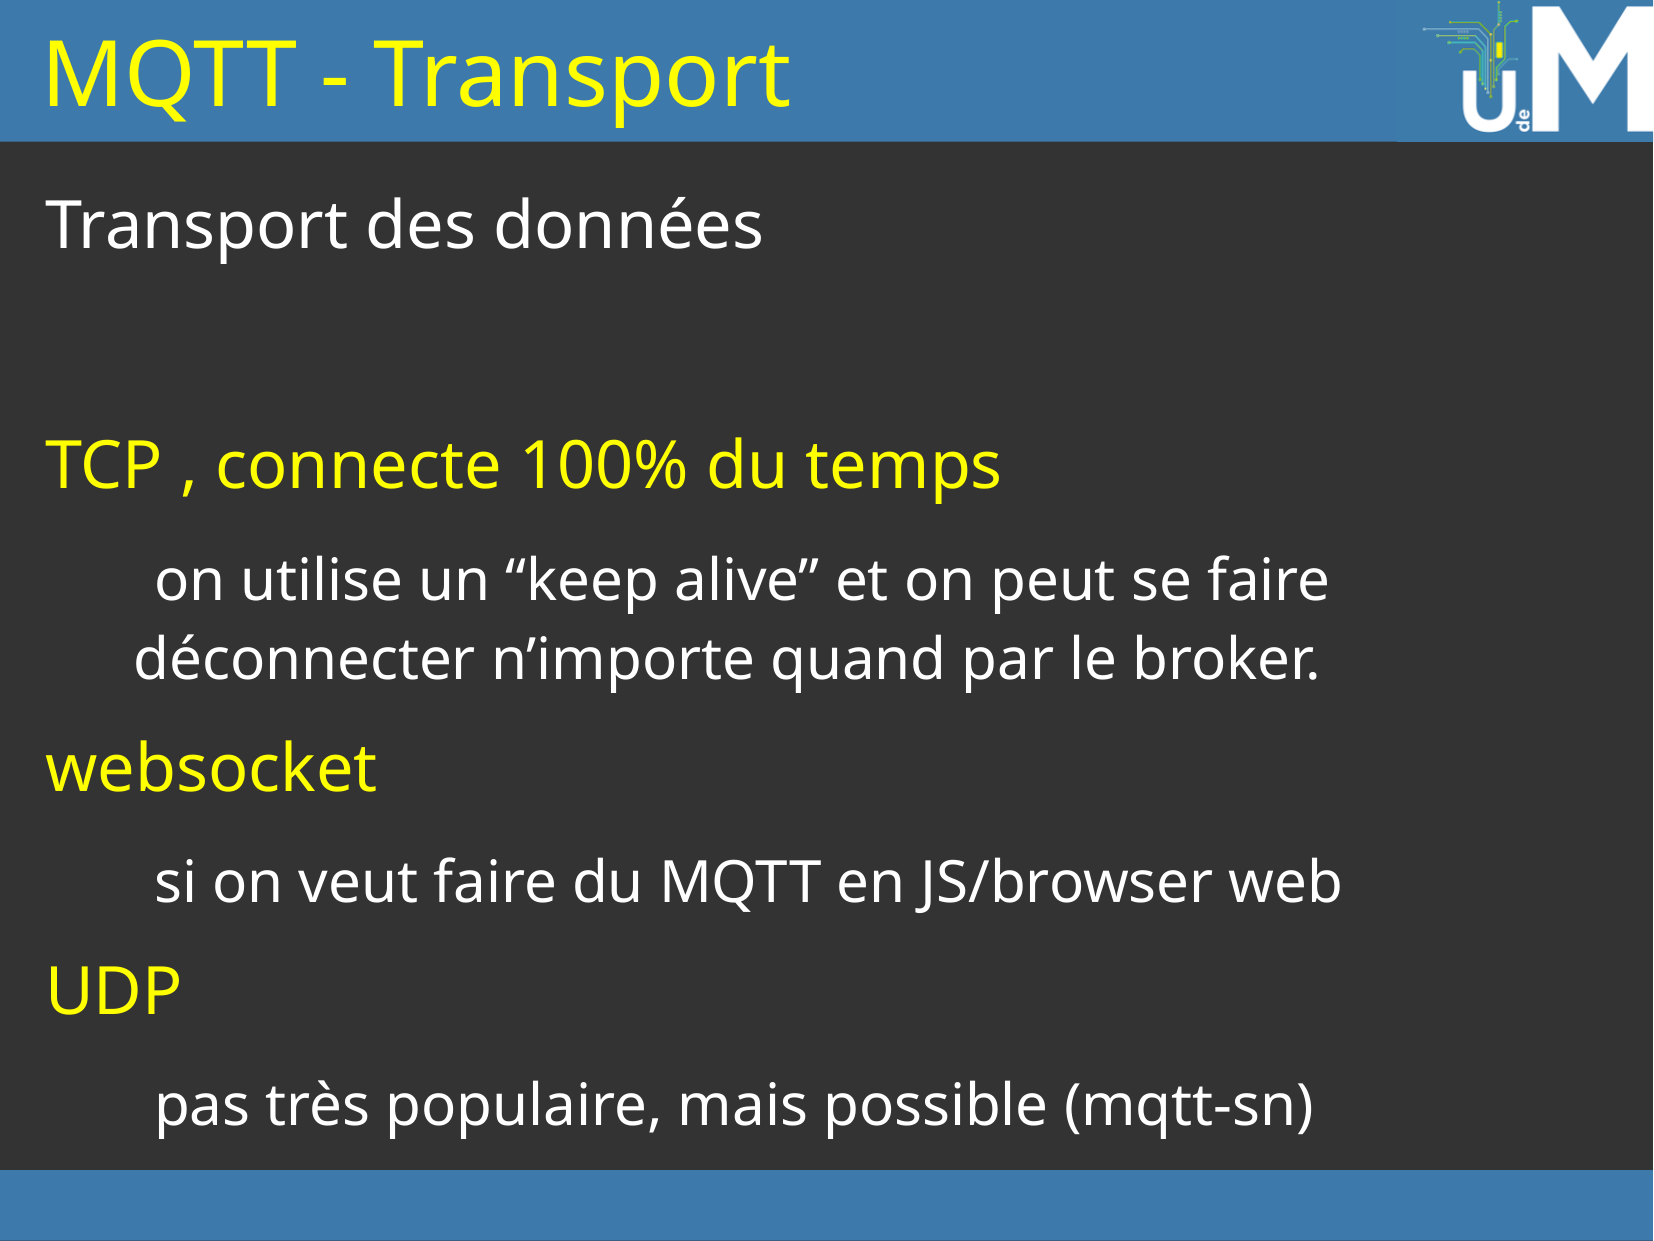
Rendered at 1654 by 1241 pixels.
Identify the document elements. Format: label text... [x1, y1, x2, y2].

title MQTT - Transport [41, 11, 1411, 130]
list Transport des données TCP , connecte 100% du temps on utilise un “keep alive” et on peut se faire déconnecter n’importe quand par le broker. websocket si on veut faire du MQTT en JS/browser web UDP pas très populaire, mais possible (mqtt-sn) [45, 177, 1606, 1141]
picture [1397, 0, 1654, 142]
